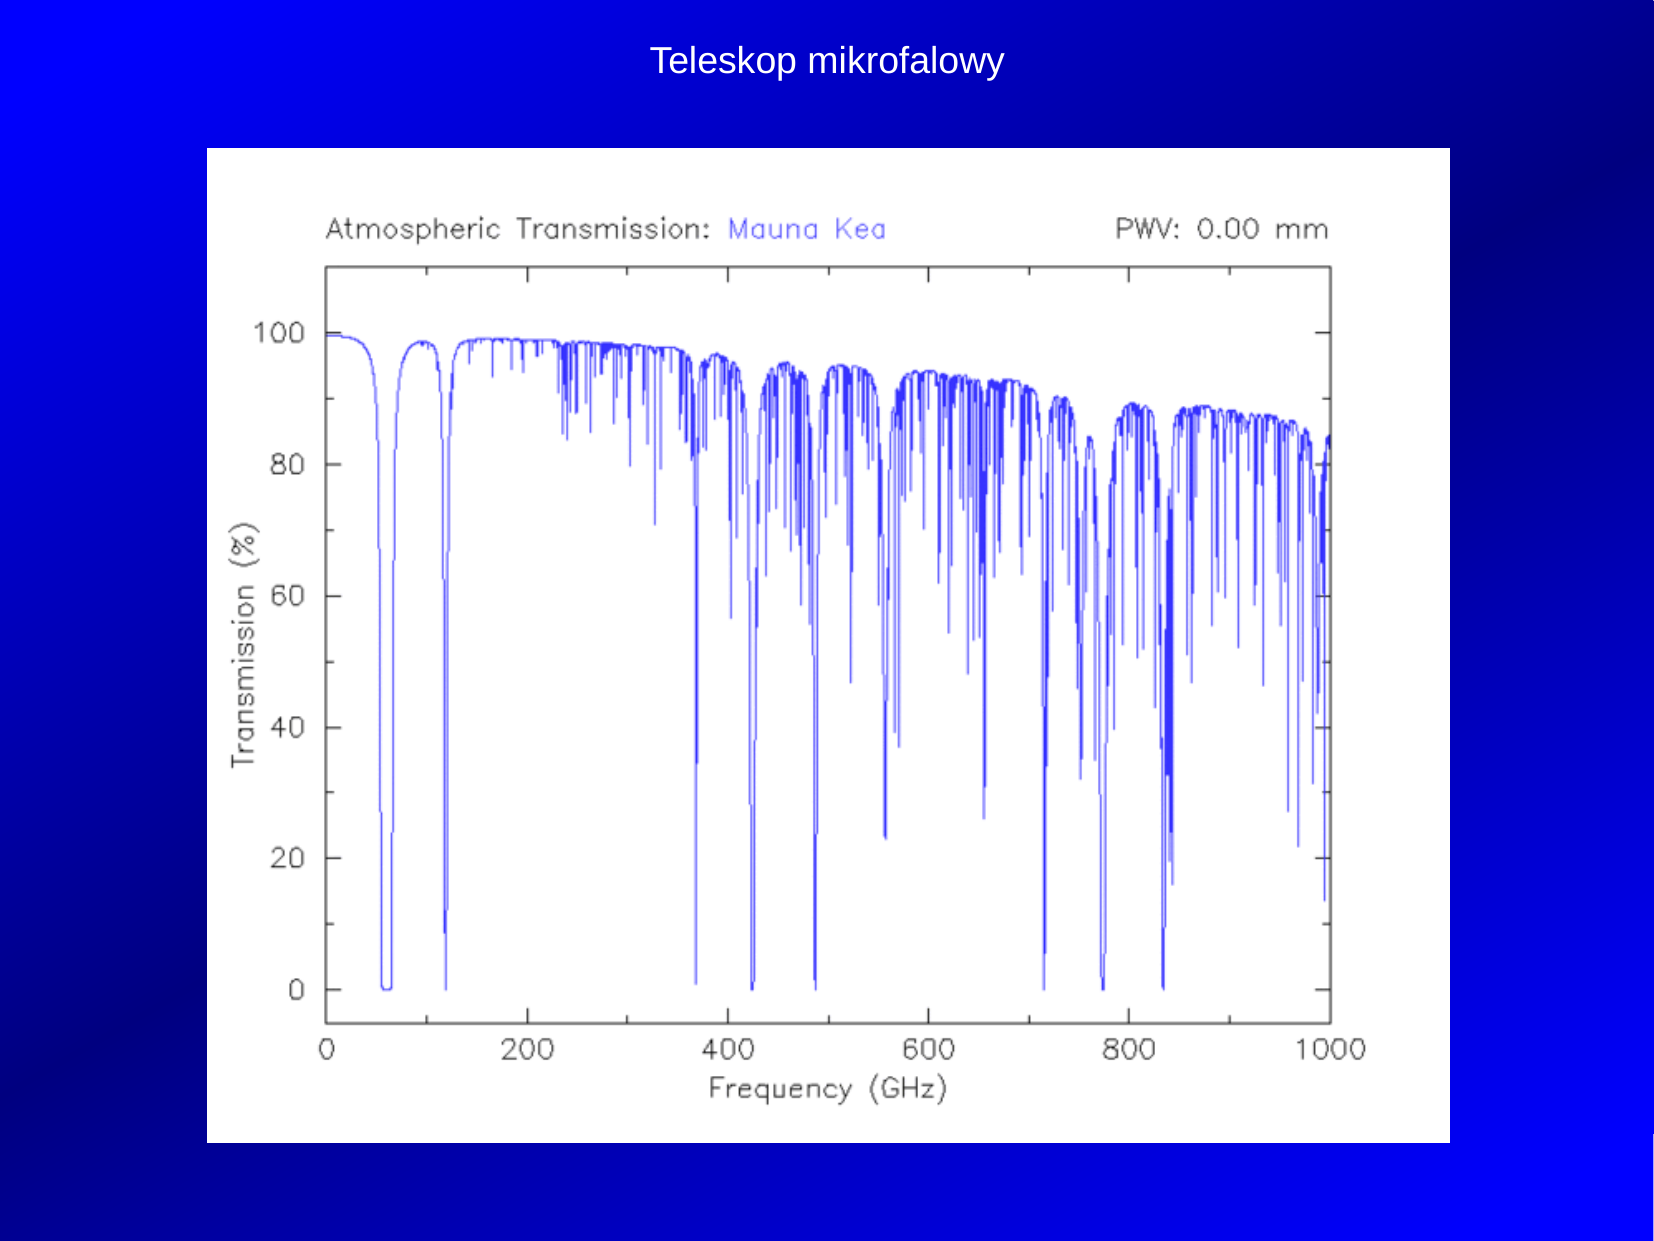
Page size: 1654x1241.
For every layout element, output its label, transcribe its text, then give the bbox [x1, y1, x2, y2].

text_box Teleskop mikrofalowy [634, 31, 1020, 89]
picture [207, 148, 1450, 1143]
